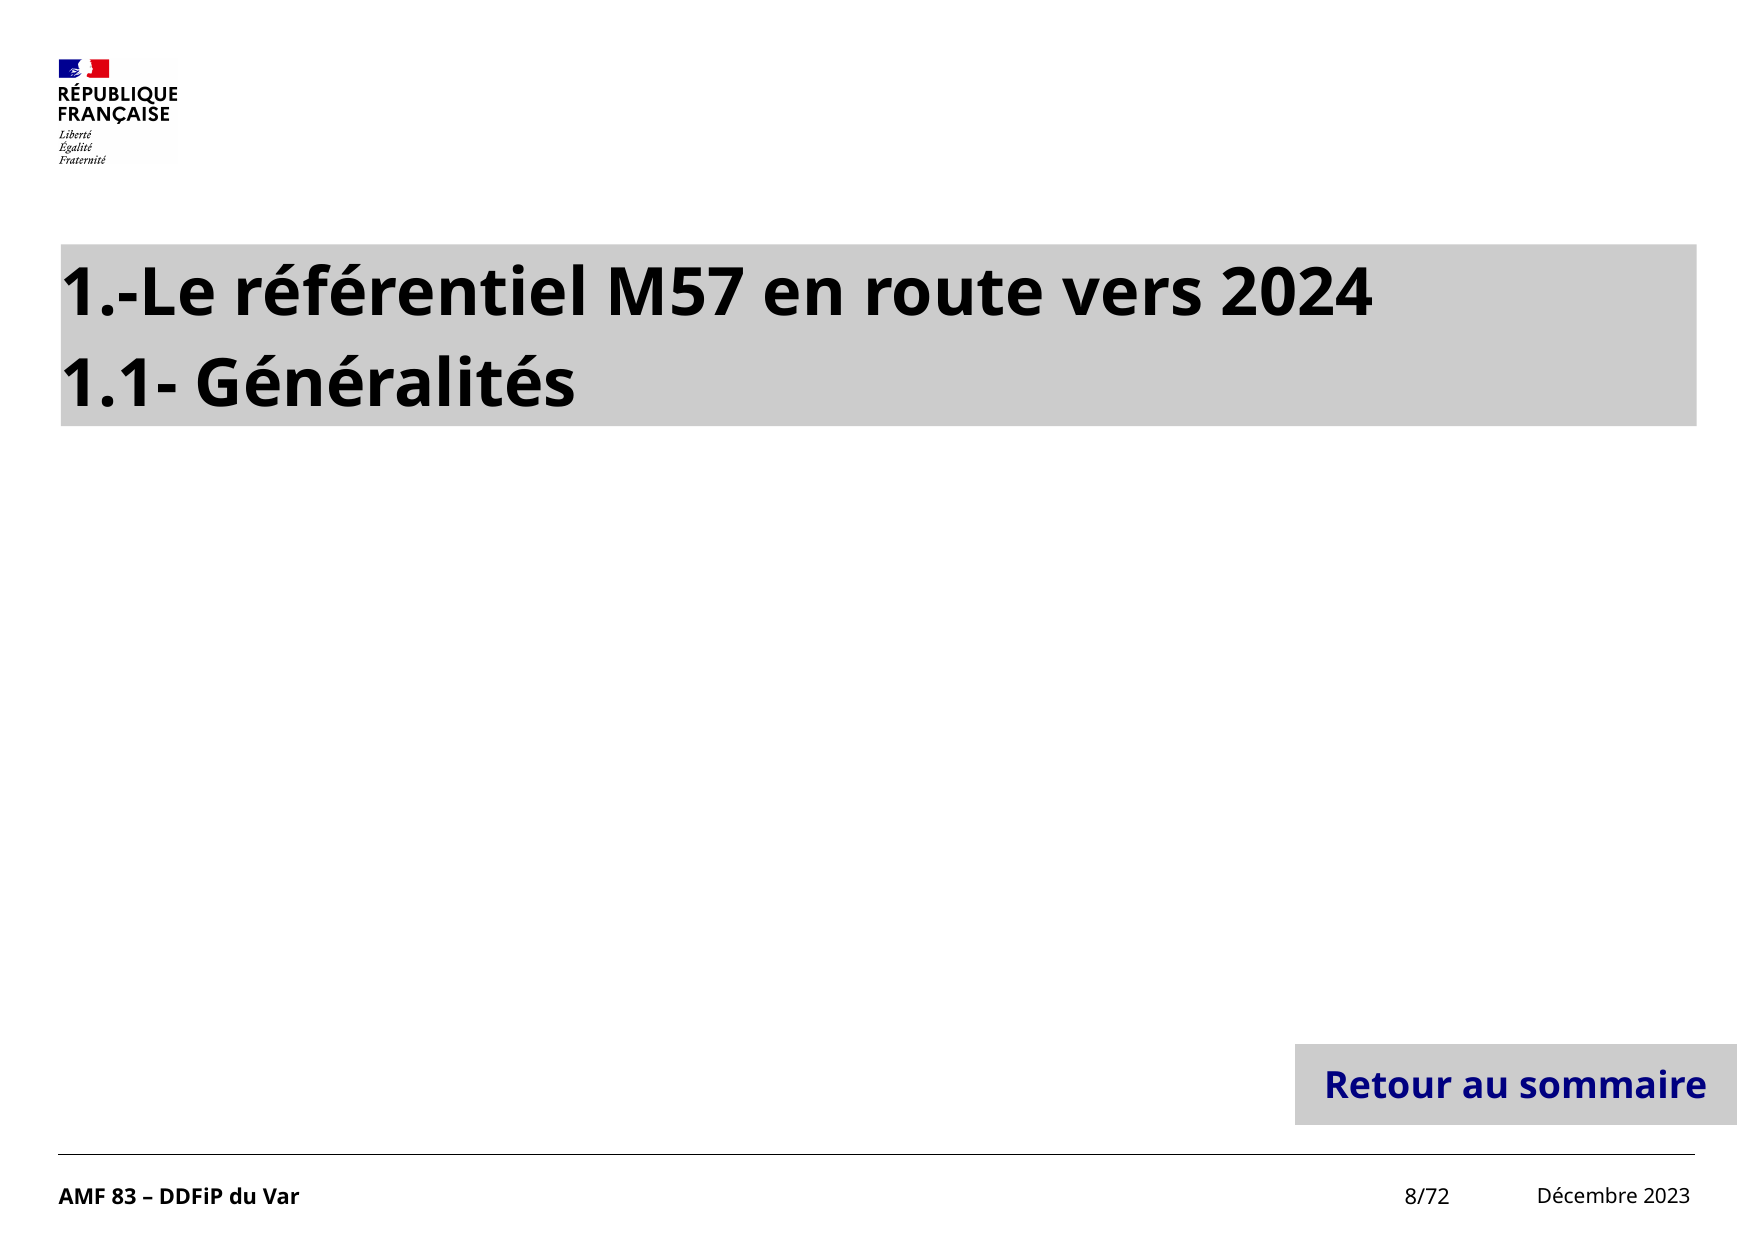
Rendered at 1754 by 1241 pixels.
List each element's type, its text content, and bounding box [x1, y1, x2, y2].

picture [58, 58, 178, 164]
text_box 1.-Le référentiel M57 en route vers 2024 1.1- Généralités [60, 244, 1697, 408]
text_box Retour au sommaire [1295, 1044, 1737, 1125]
